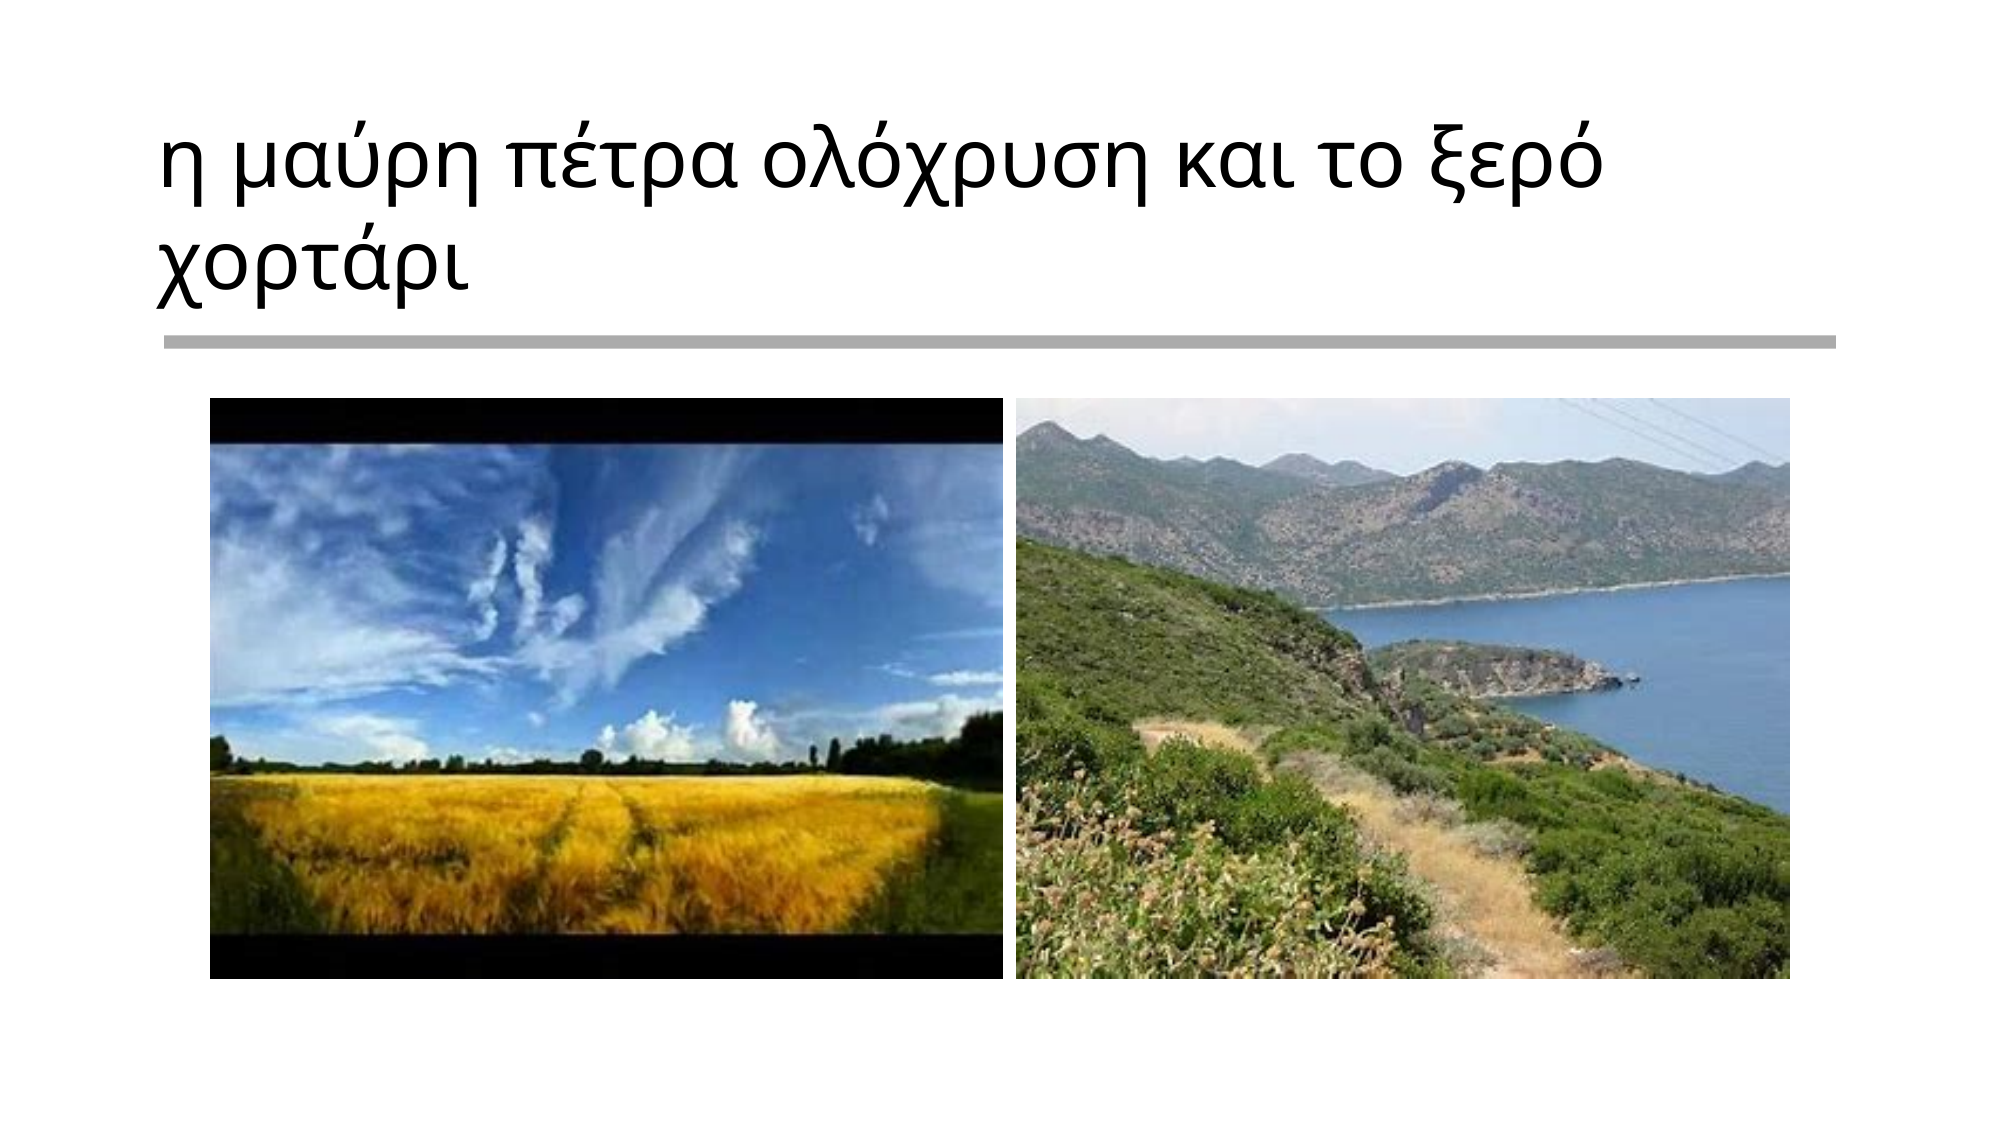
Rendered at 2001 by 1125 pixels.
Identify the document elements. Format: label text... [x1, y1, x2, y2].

text_box [164, 335, 1836, 349]
picture [210, 398, 1003, 979]
title η μαύρη πέτρα ολόχρυση και το ξερό χορτάρι [142, 99, 1858, 317]
picture [1016, 398, 1790, 979]
